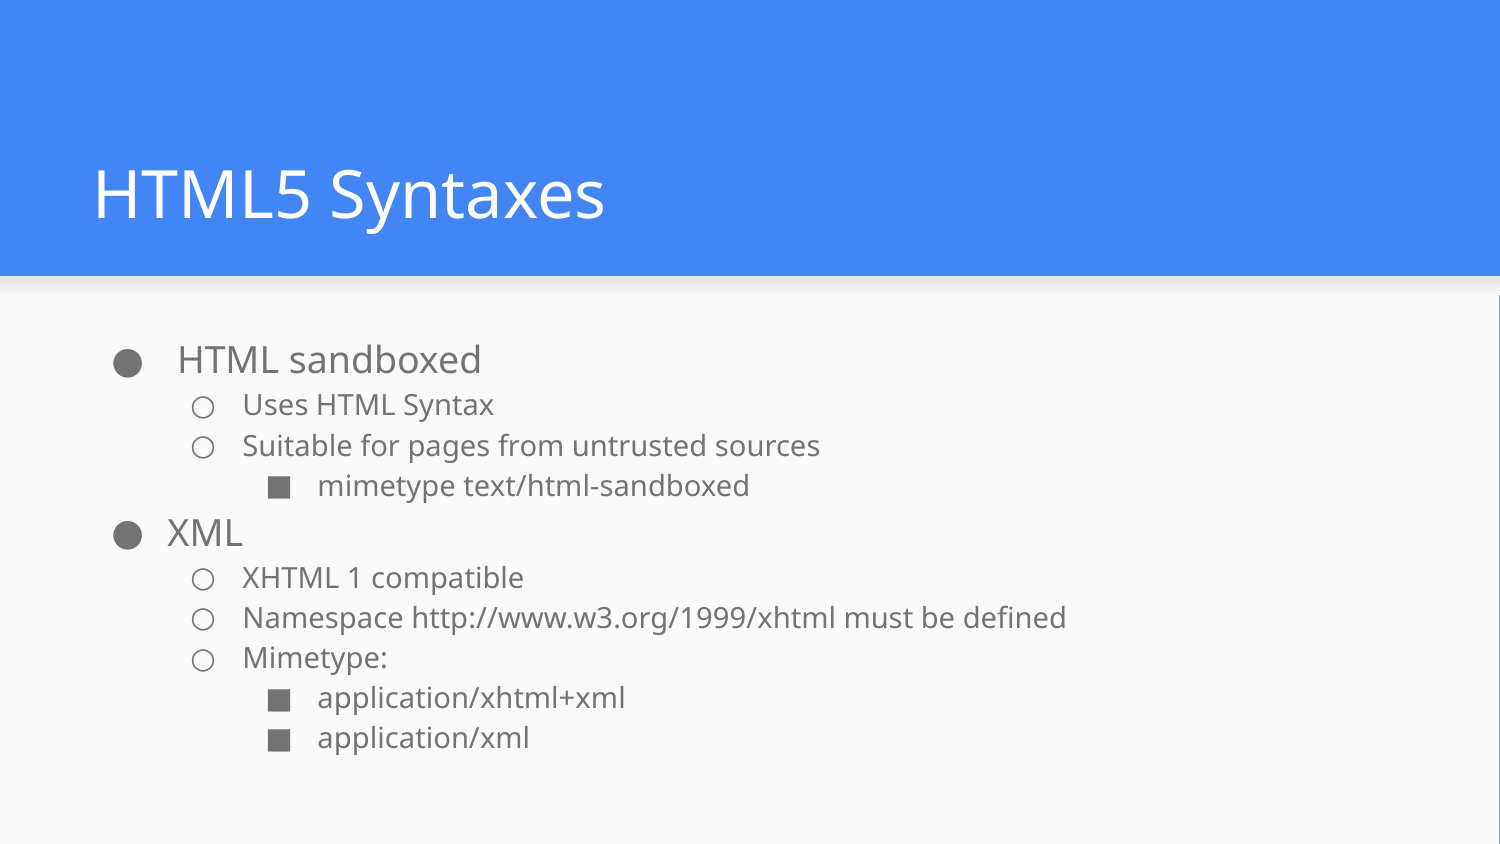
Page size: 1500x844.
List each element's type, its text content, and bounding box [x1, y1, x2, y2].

list HTML sandboxed Uses HTML Syntax Suitable for pages from untrusted sources mimetype text/html-sandboxed XML XHTML 1 compatible Namespace http://www.w3.org/1999/xhtml must be defined Mimetype: application/xhtml+xml application/xml [77, 314, 1427, 760]
title HTML5 Syntaxes [77, 121, 1427, 248]
